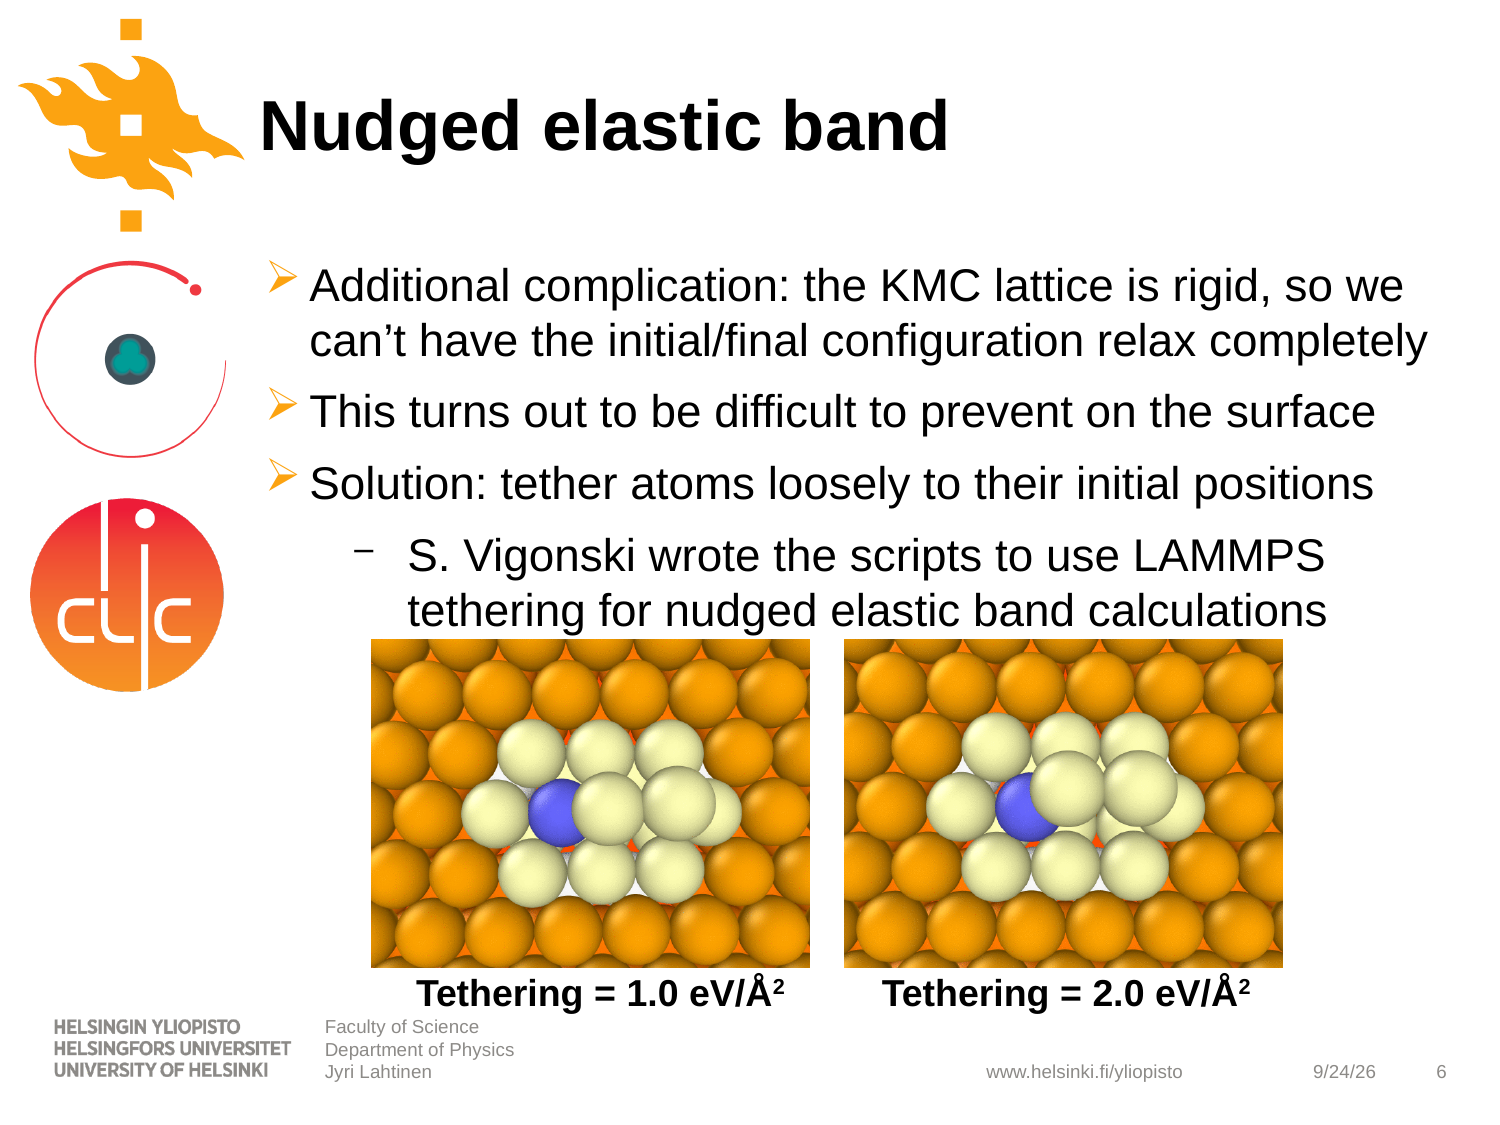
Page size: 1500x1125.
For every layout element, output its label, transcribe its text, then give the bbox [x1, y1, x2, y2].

slide_number <number> [1376, 1011, 1447, 1083]
footer Faculty of Science Department of Physics Jyri Lahtinen [324, 1011, 750, 1083]
text_box Tethering = 2.0 eV/Å2 [867, 965, 1266, 1024]
text_box Tethering = 1.0 eV/Å2 [401, 965, 800, 1024]
picture [371, 639, 1317, 968]
slide_number 10/18/17 [1230, 1011, 1376, 1083]
list Additional complication: the KMC lattice is rigid, so we can’t have the initial/final configuration relax completely This turns out to be difficult to prevent on the surface Solution: tether atoms loosely to their initial positions S. Vigonski wrote the scripts to use LAMMPS tethering for nudged elastic band calculations [265, 255, 1447, 988]
title Nudged elastic band [259, 30, 1447, 214]
picture [0, 255, 272, 740]
picture [53, 1017, 292, 1079]
